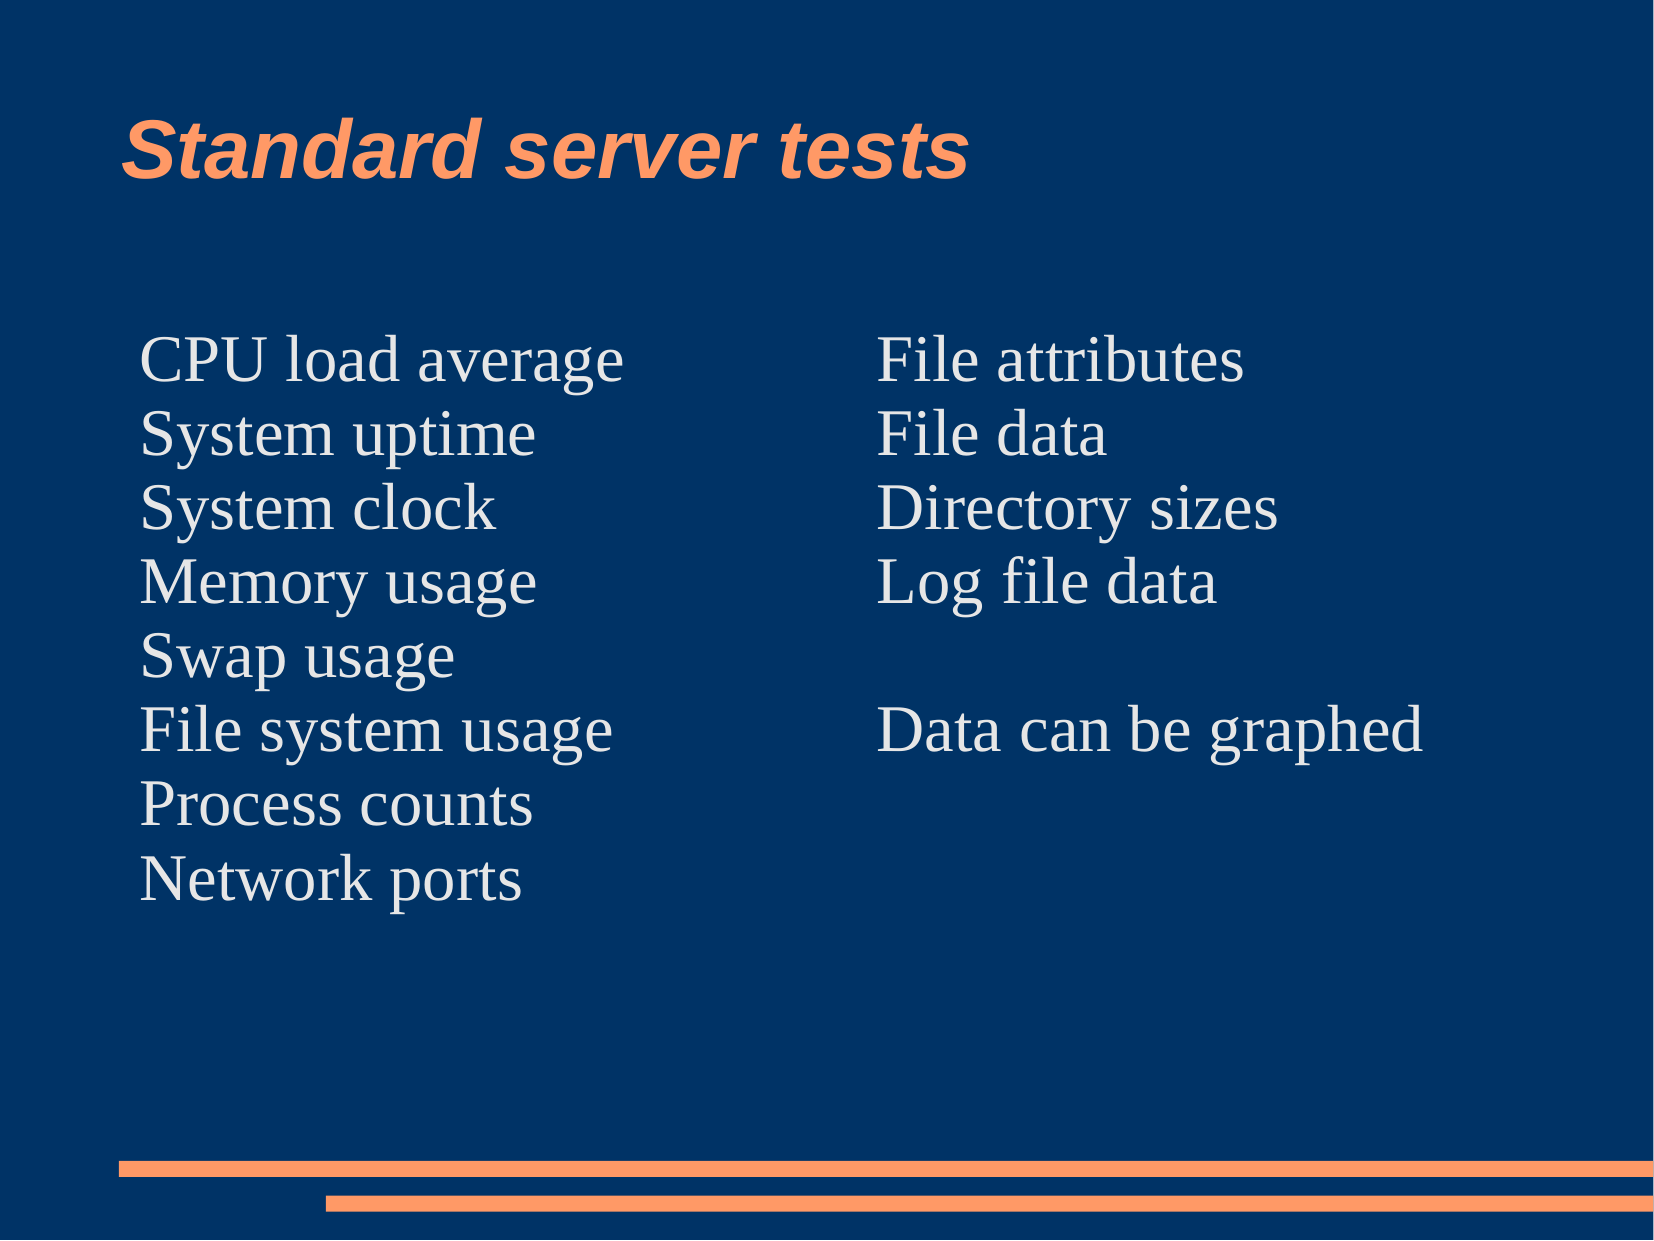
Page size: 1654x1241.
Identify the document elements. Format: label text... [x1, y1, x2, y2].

title Standard server tests [121, 46, 1534, 254]
list CPU load average System uptime System clock Memory usage Swap usage File system usage Process counts Network ports [121, 322, 824, 1133]
list File attributes File data Directory sizes Log file data Data can be graphed [858, 322, 1562, 1133]
